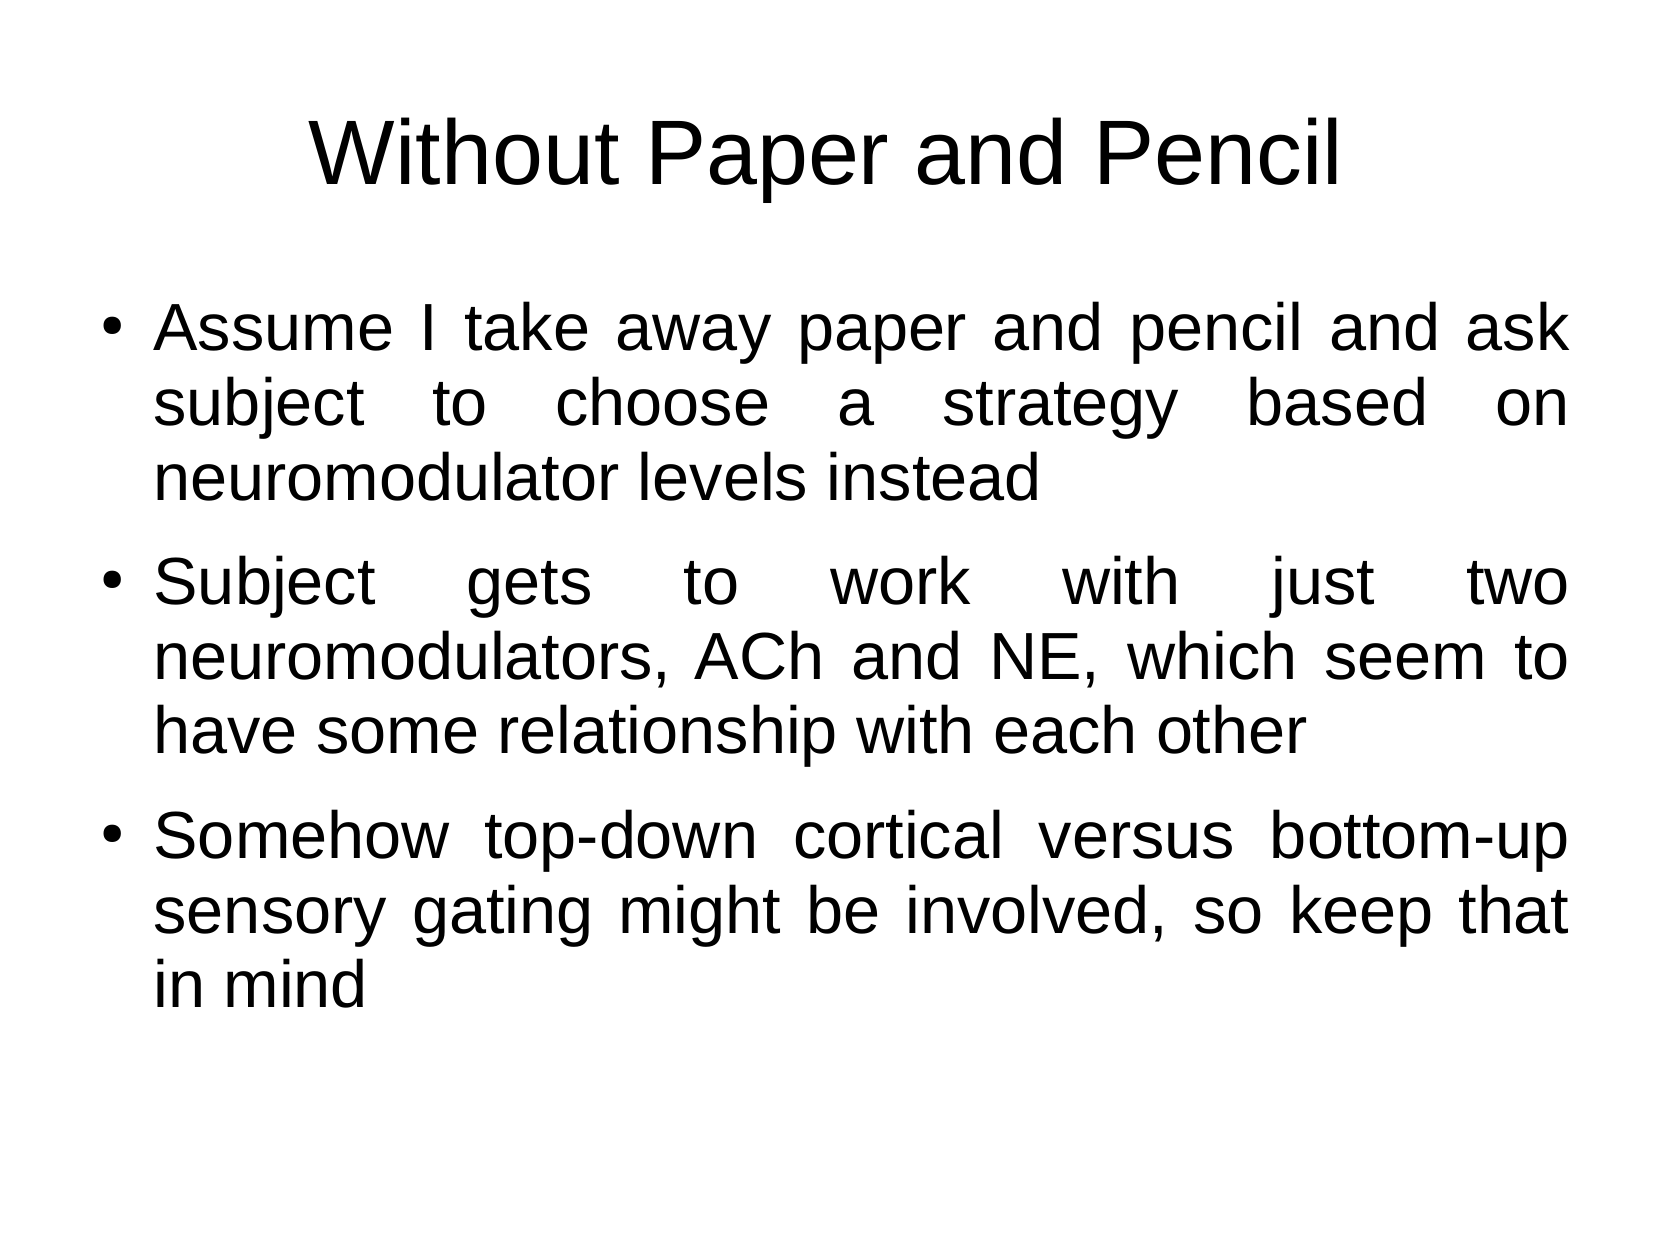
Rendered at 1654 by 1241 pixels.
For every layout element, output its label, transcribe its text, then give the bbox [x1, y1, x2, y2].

list Assume I take away paper and pencil and ask subject to choose a strategy based on neuromodulator levels instead Subject gets to work with just two neuromodulators, ACh and NE, which seem to have some relationship with each other Somehow top-down cortical versus bottom-up sensory gating might be involved, so keep that in mind [82, 290, 1571, 1094]
title Without Paper and Pencil [82, 56, 1571, 250]
